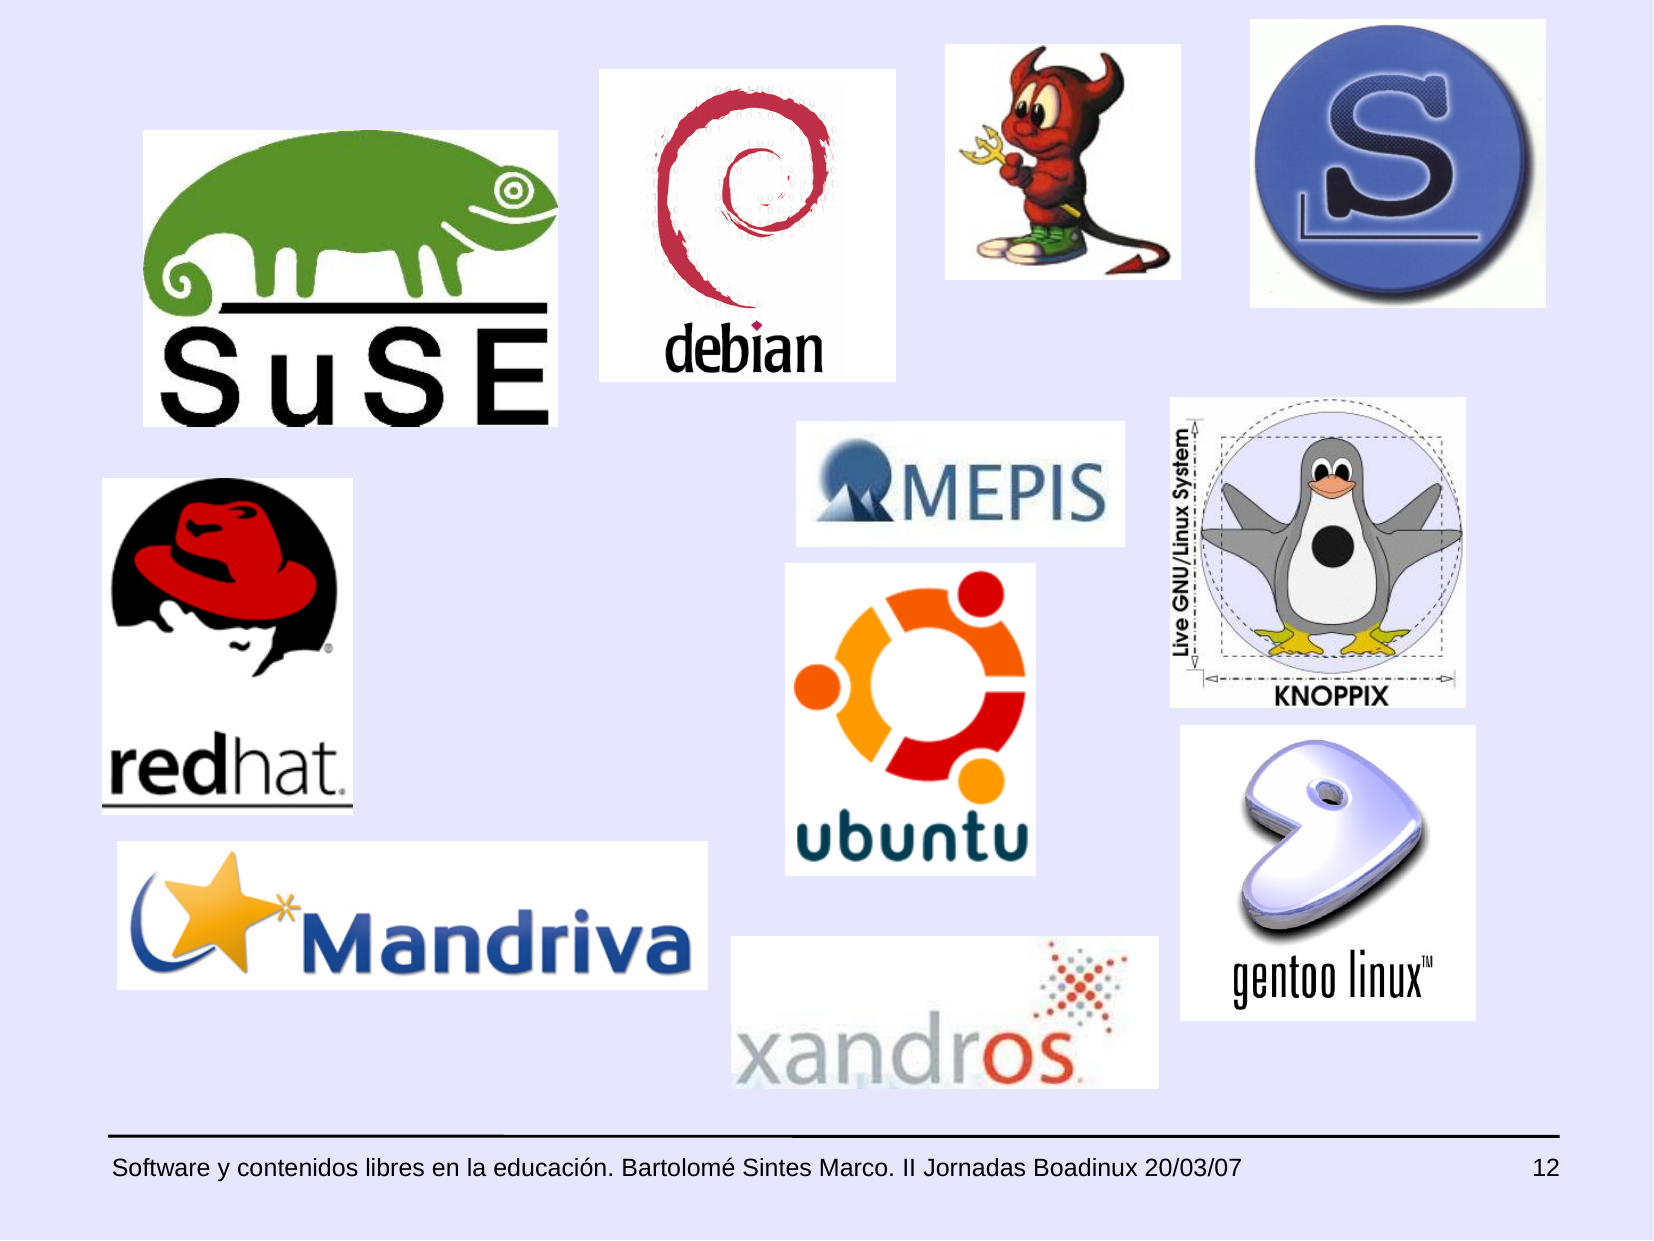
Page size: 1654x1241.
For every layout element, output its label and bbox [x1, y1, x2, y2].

picture [796, 421, 1125, 547]
picture [945, 44, 1181, 280]
picture [785, 563, 1036, 876]
picture [1180, 725, 1476, 1021]
picture [1250, 19, 1546, 309]
picture [599, 69, 896, 382]
picture [102, 478, 353, 815]
picture [1170, 397, 1466, 709]
picture [143, 130, 558, 427]
picture [731, 936, 1159, 1089]
picture [117, 841, 708, 990]
